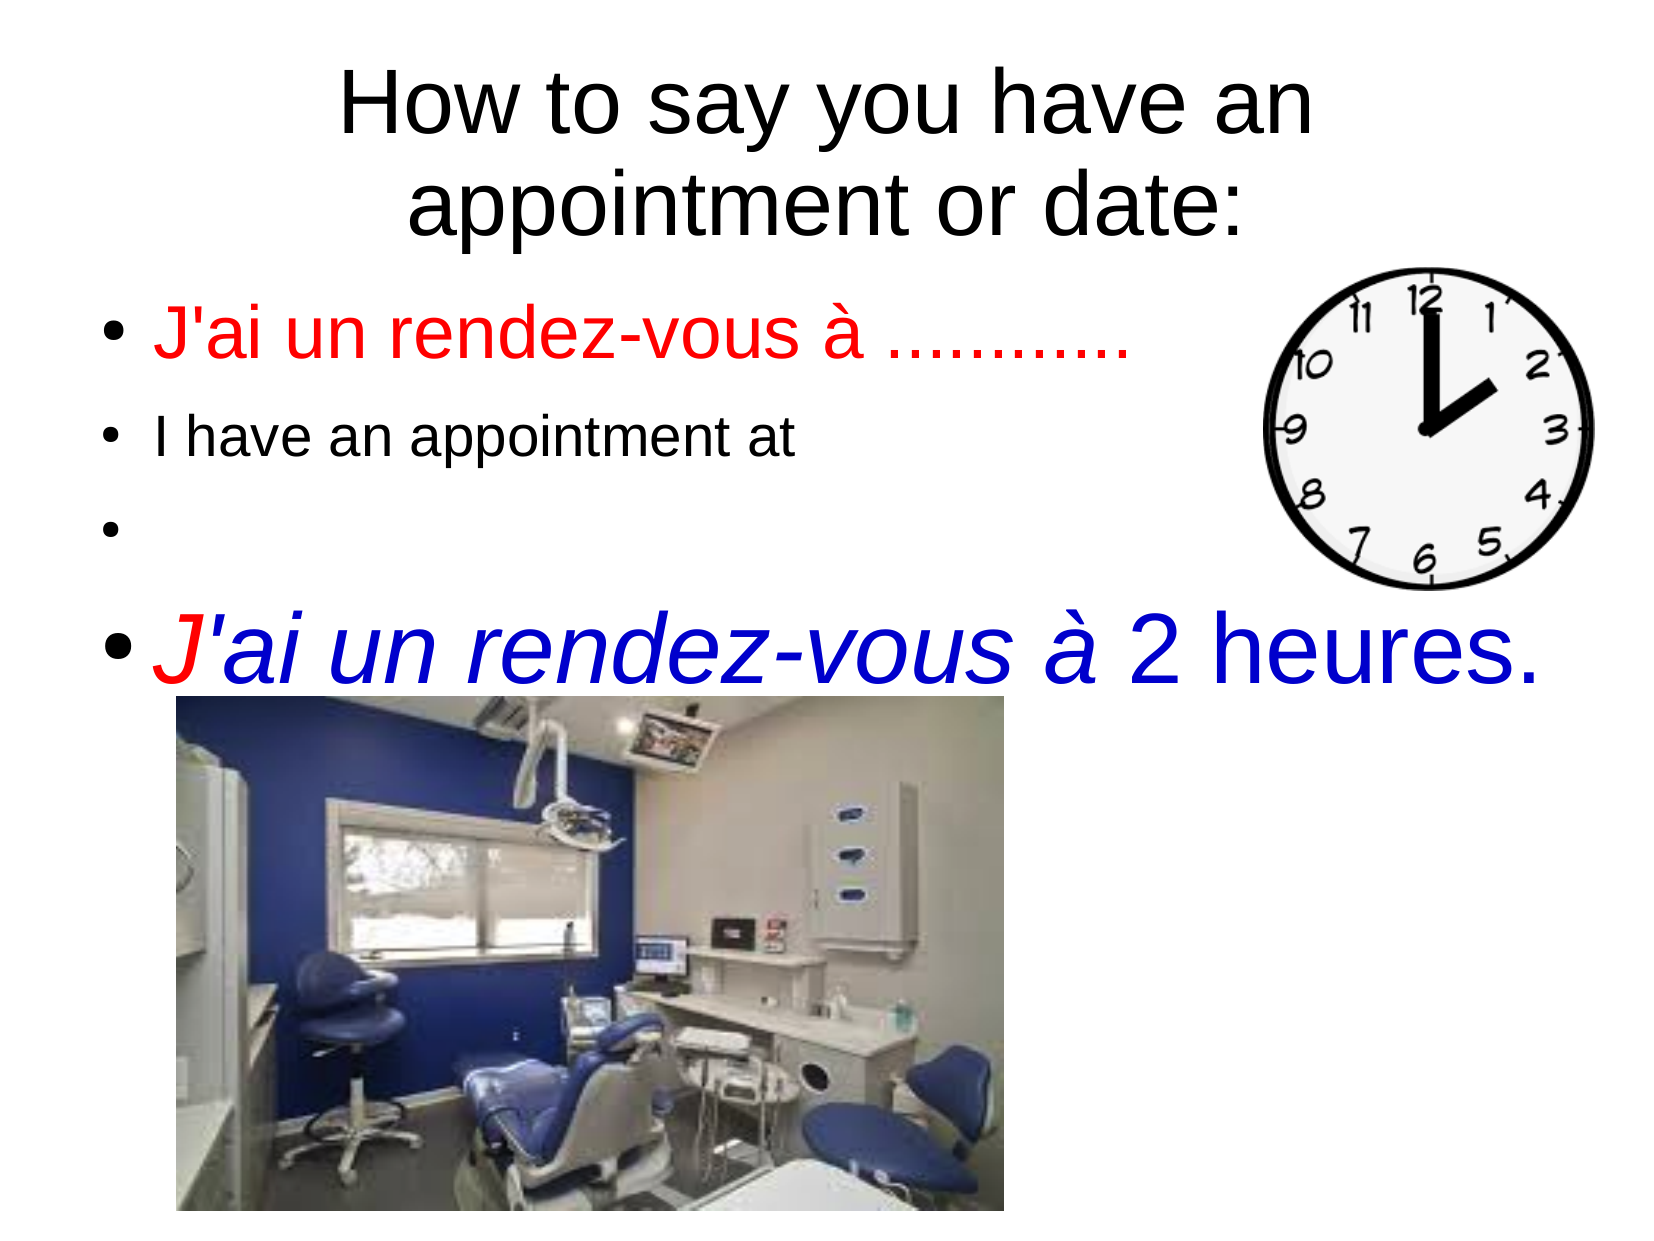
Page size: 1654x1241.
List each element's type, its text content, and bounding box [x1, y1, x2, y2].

picture [1263, 267, 1595, 591]
picture [176, 696, 1004, 1211]
title How to say you have an appointment or date: [82, 49, 1571, 257]
list J'ai un rendez-vous à ............ I have an appointment at J'ai un rendez-vous à 2 heures. [82, 290, 1571, 1109]
